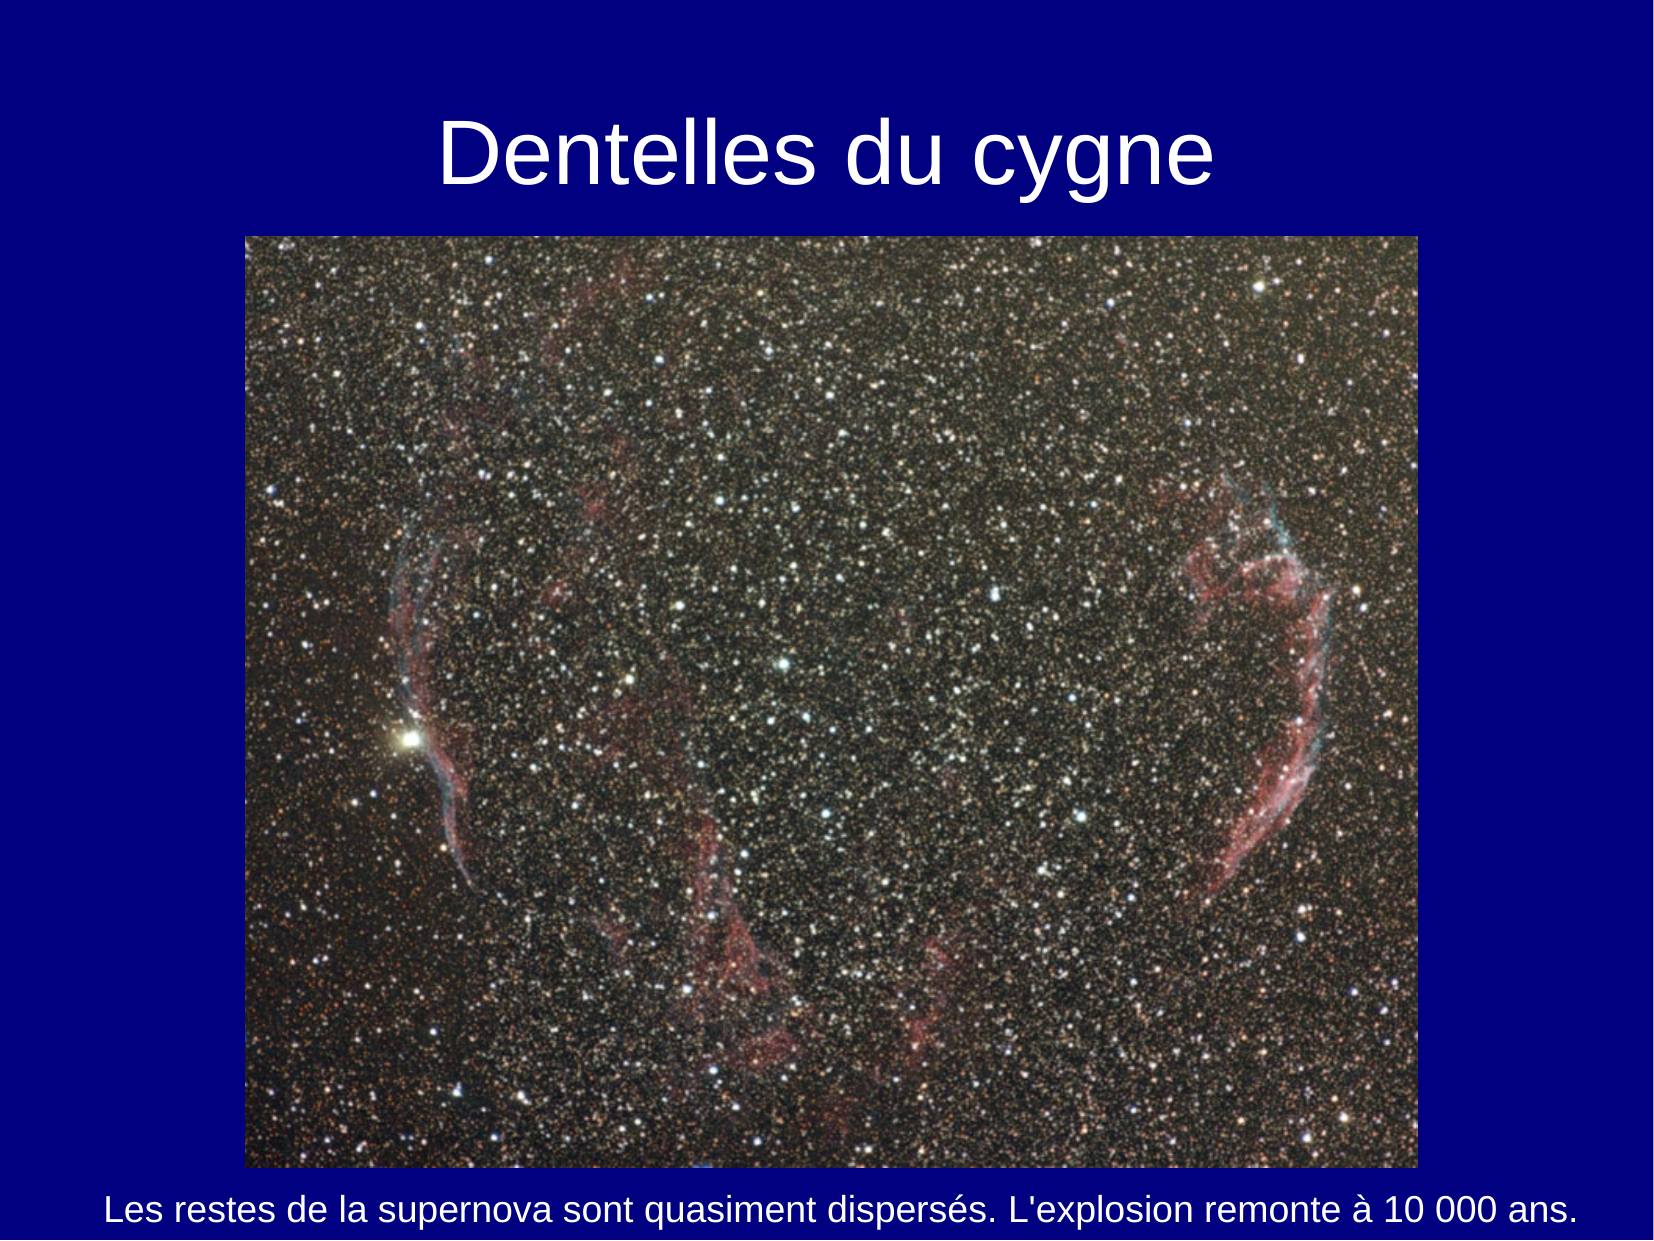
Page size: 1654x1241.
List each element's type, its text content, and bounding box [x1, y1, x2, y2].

picture [245, 236, 1418, 1168]
title Dentelles du cygne [82, 49, 1571, 257]
text_box Les restes de la supernova sont quasiment dispersés. L'explosion remonte à 10 000 ans. [88, 1181, 1594, 1238]
text_box [290, 1184, 321, 1241]
